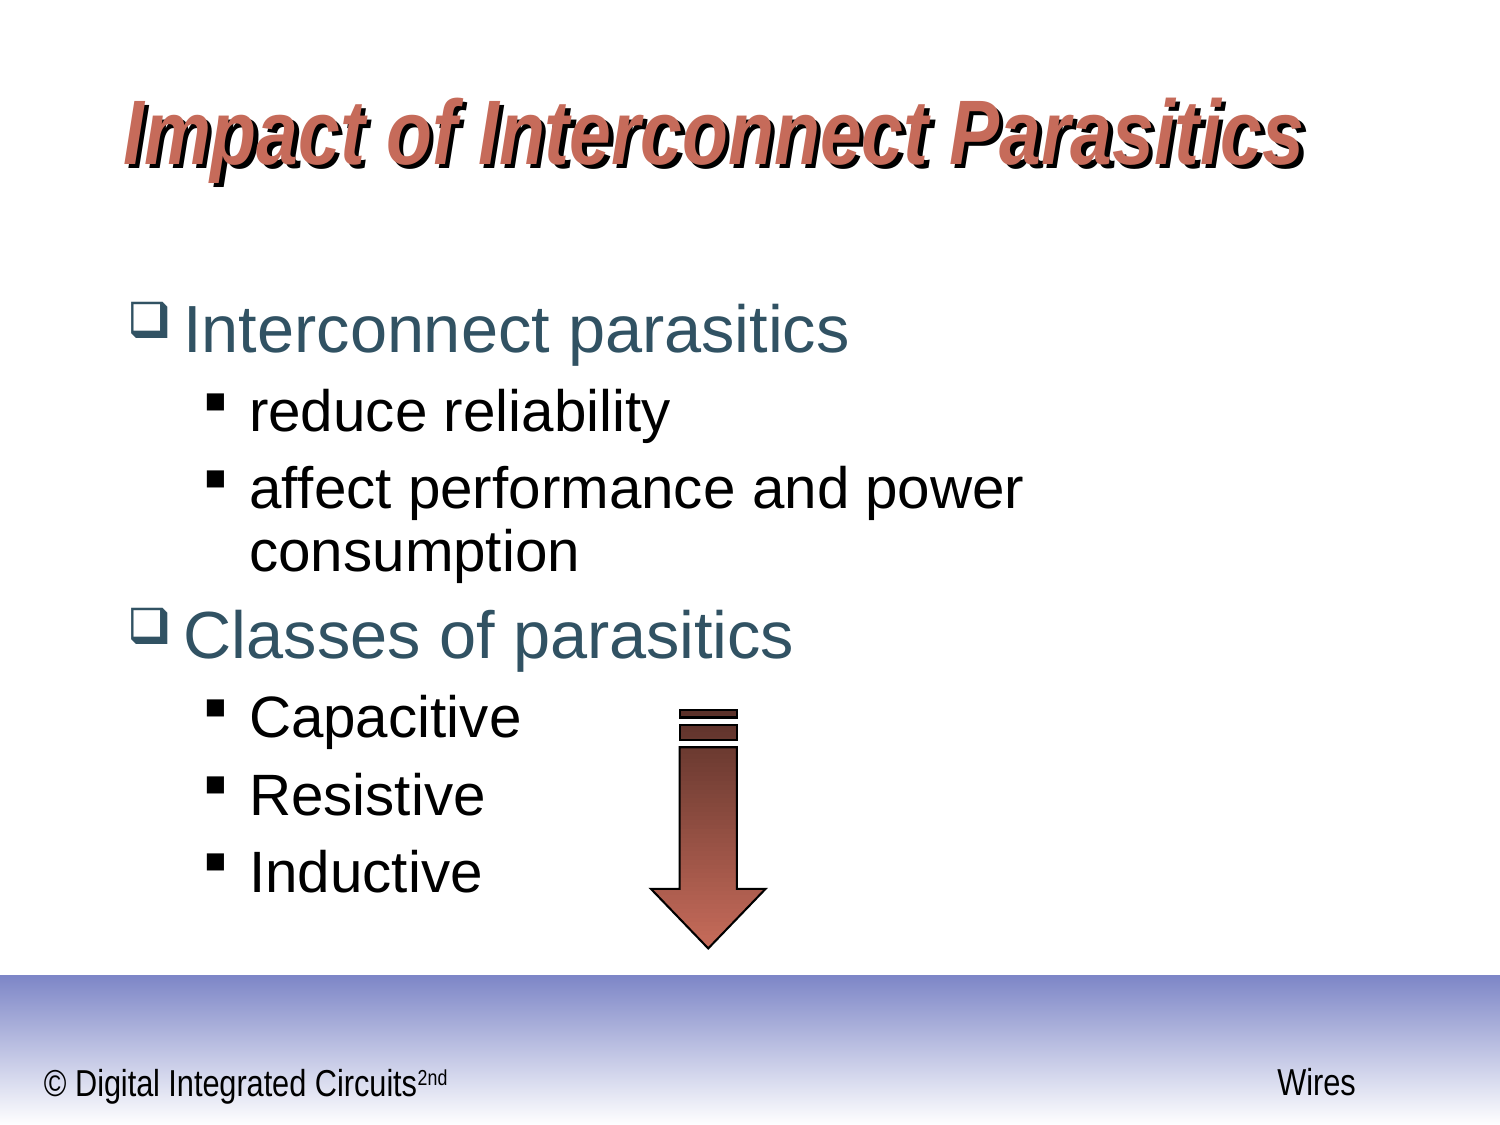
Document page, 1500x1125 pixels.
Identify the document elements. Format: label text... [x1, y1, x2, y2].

title Impact of Interconnect Parasitics [108, 65, 1384, 190]
text_box [680, 710, 737, 718]
text_box [680, 725, 737, 740]
text_box [650, 747, 766, 949]
list Interconnect parasitics reduce reliability affect performance and power consumption Classes of parasitics Capacitive Resistive Inductive [112, 287, 1388, 963]
